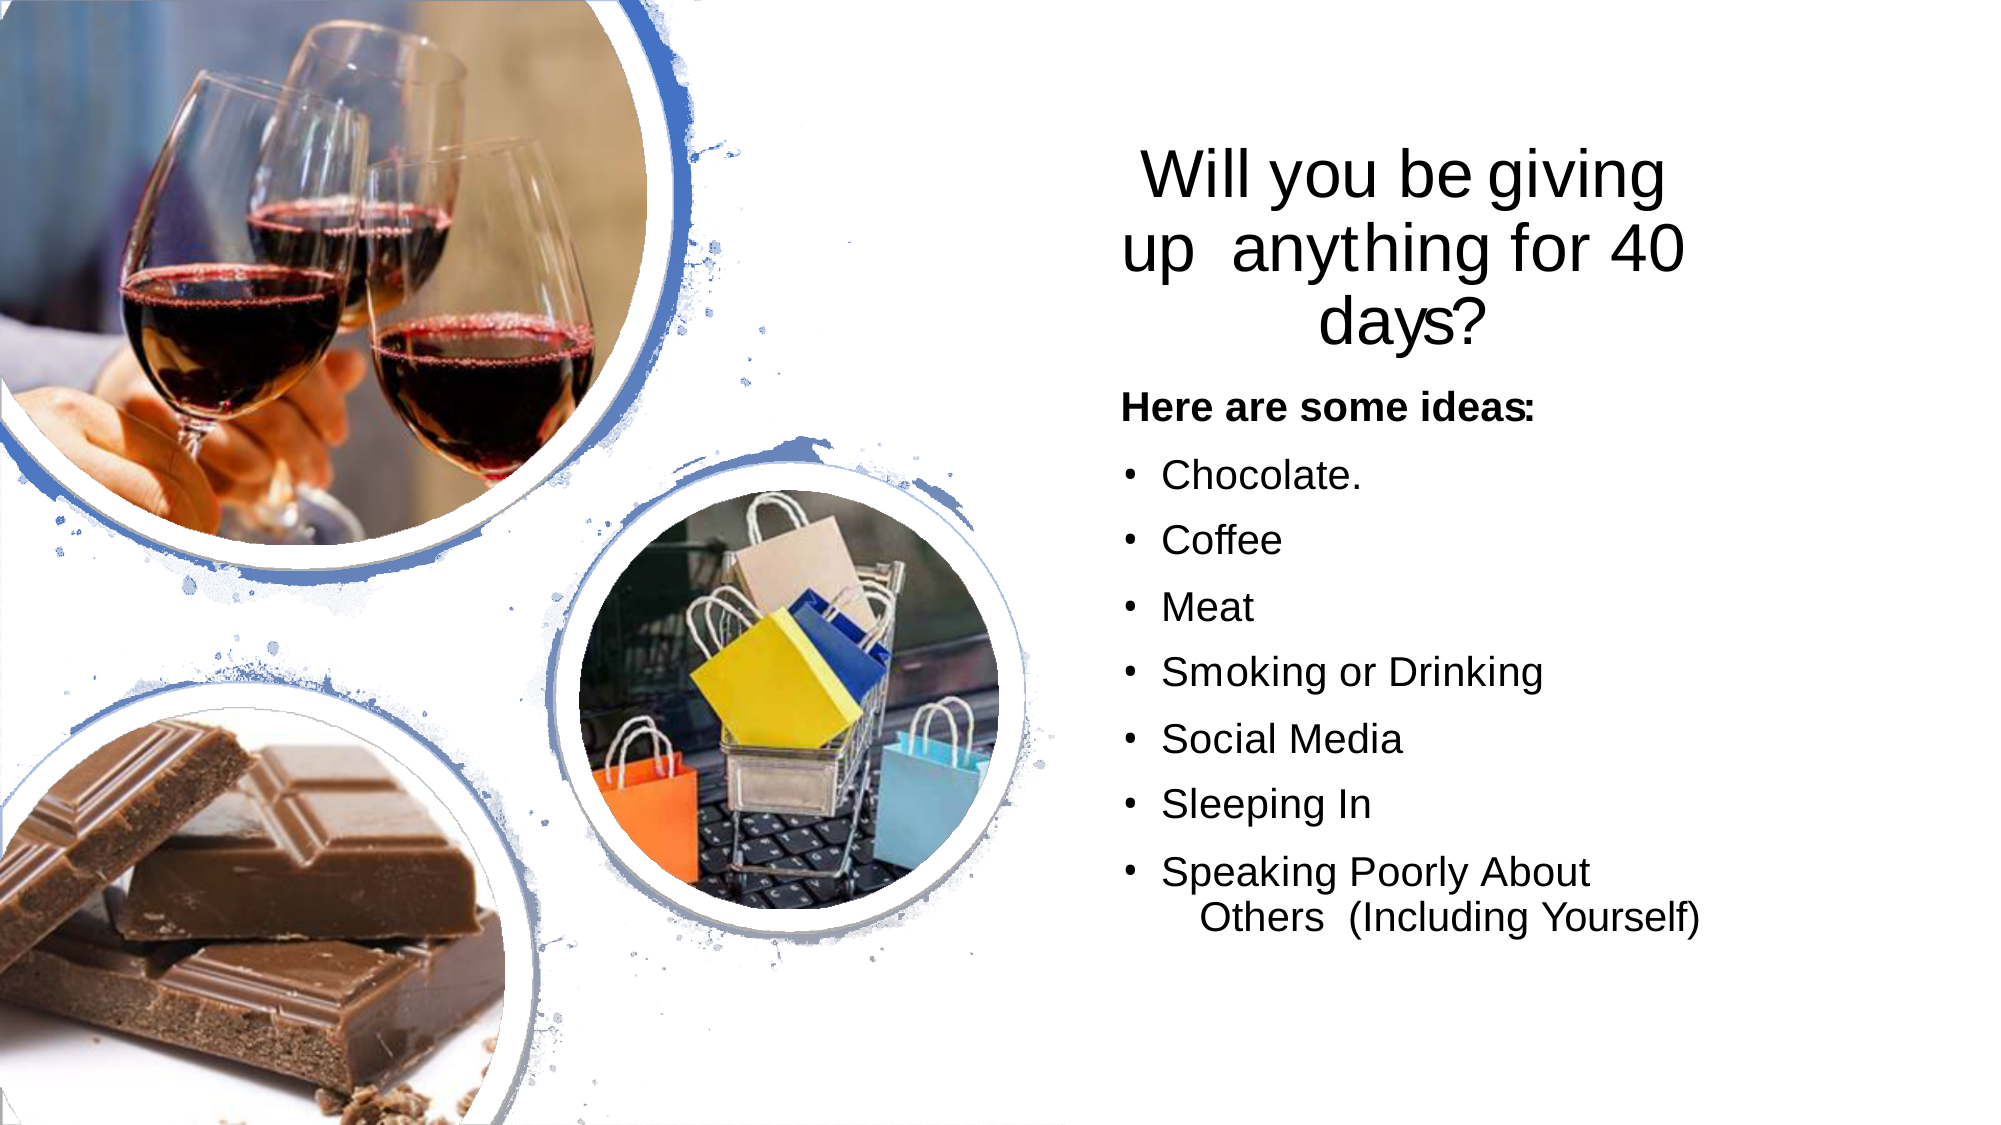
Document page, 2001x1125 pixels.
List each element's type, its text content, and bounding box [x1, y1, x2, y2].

title Will you be giving up anything for 40 days? [1119, 126, 1705, 286]
text_box Here are some ideas: Chocolate. Coffee Meat Smoking or Drinking Social Media Sleeping In Speaking Poorly About Others (Including Yourself) [1118, 359, 1720, 941]
picture [0, 0, 2000, 1125]
